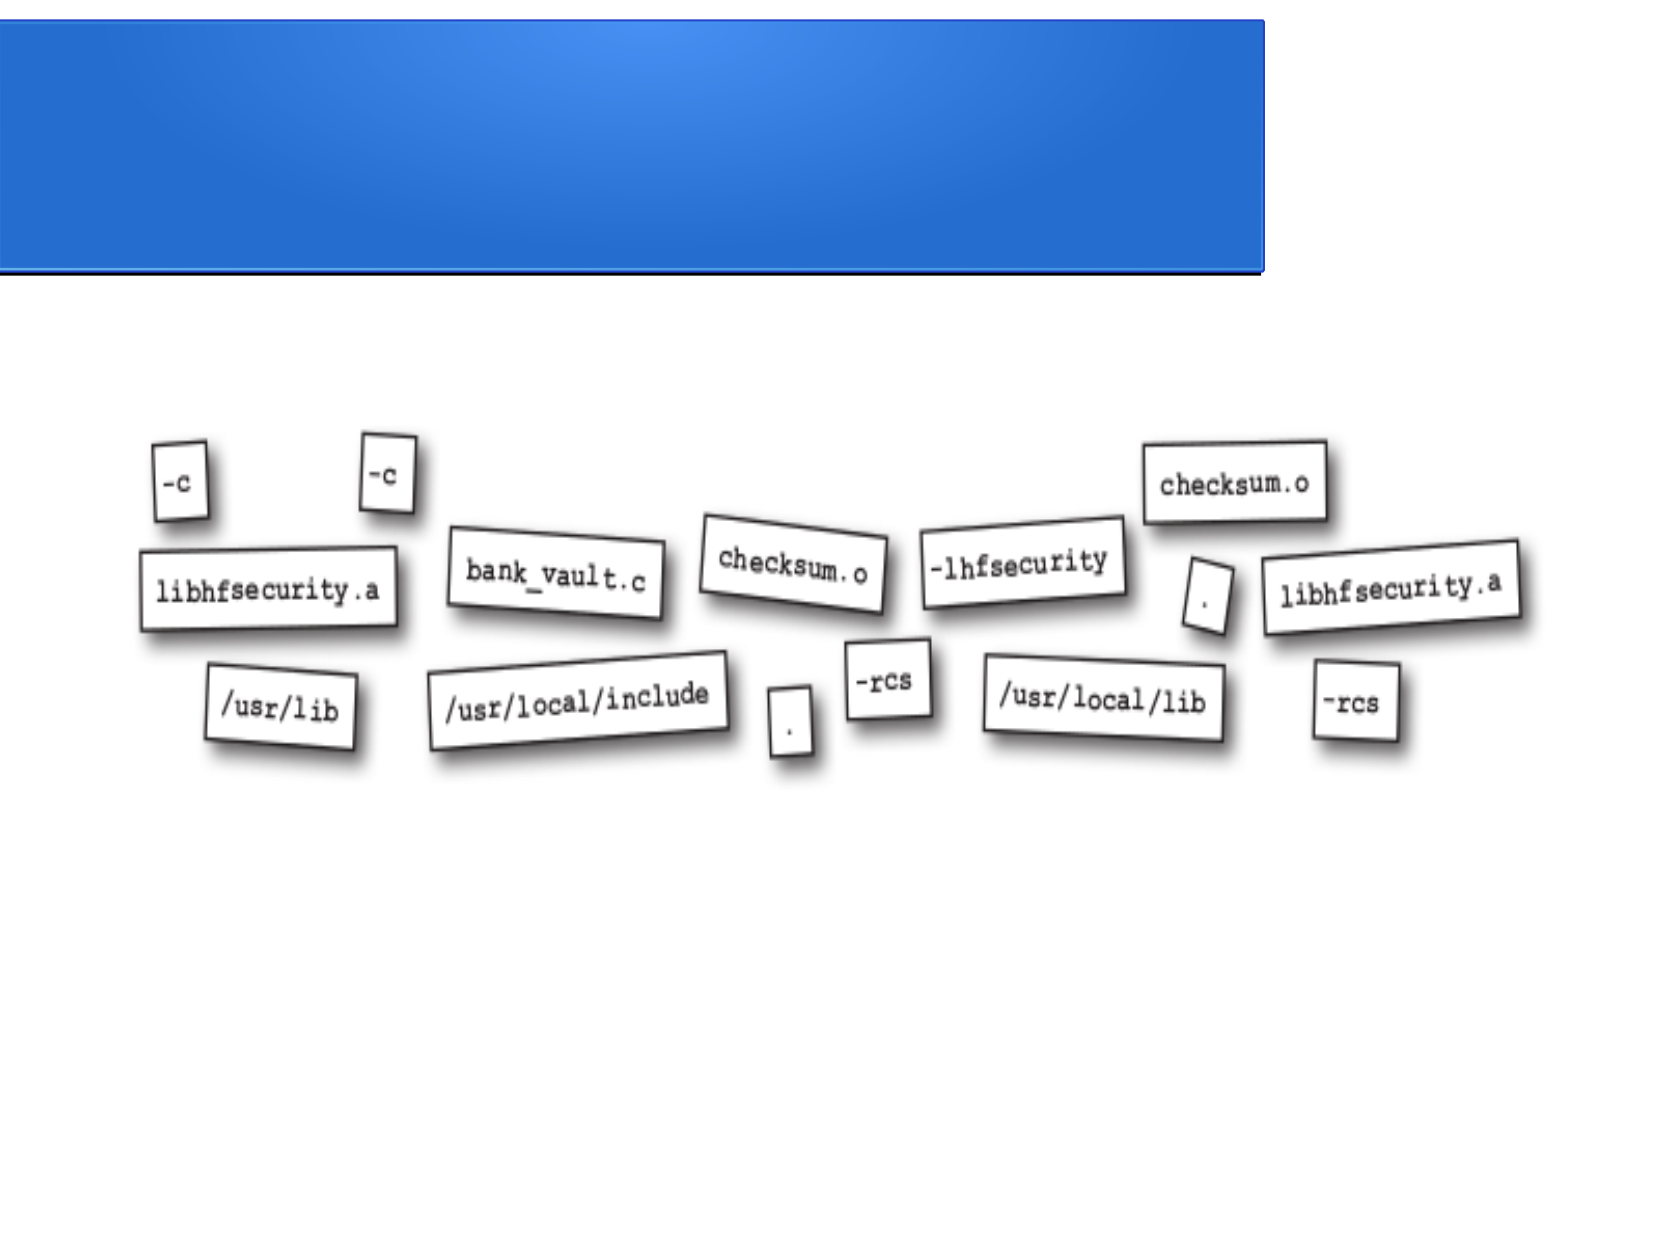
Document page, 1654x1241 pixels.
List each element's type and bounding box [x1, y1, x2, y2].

picture [129, 425, 1571, 792]
